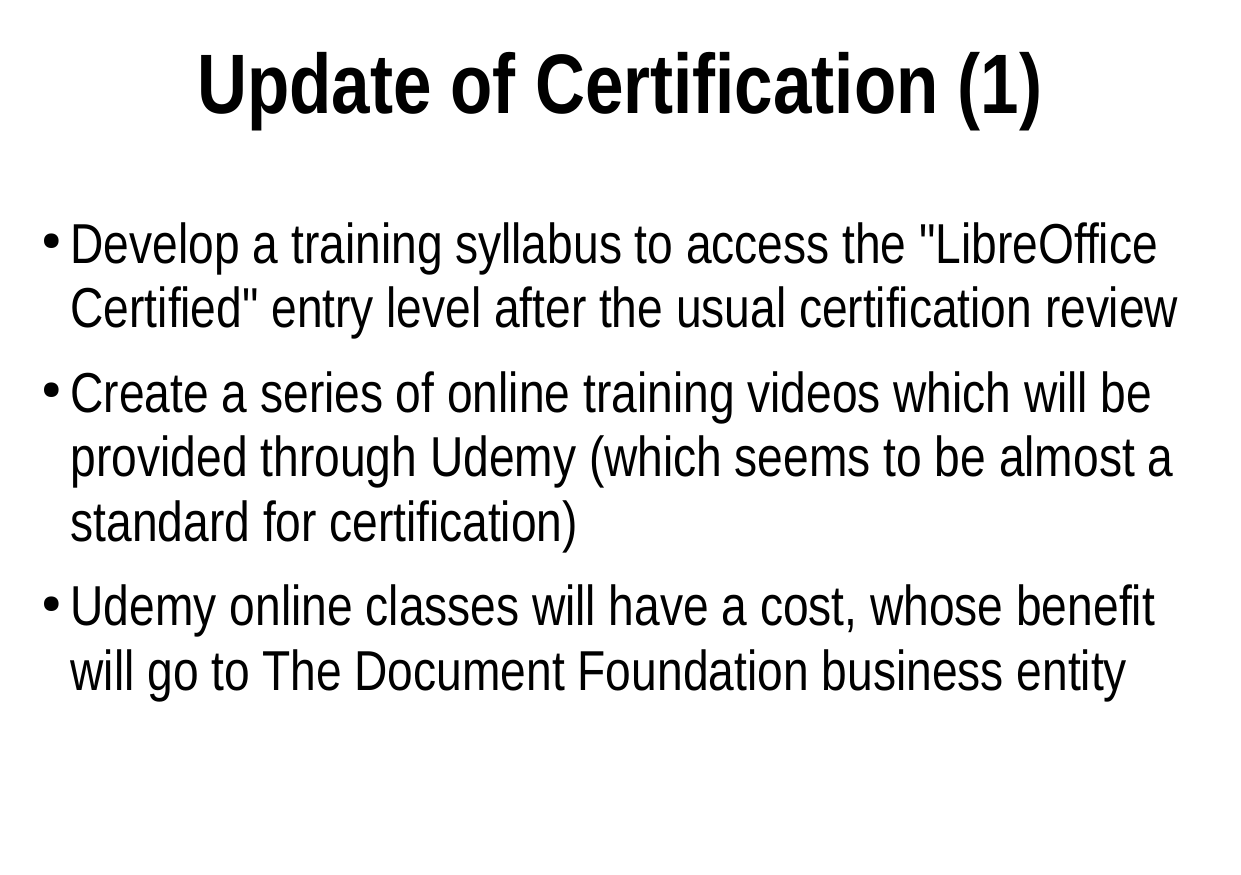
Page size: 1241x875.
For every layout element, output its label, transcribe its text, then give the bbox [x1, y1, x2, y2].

title Update of Certification (1) [11, 12, 1229, 155]
list Develop a training syllabus to access the "LibreOffice Certified" entry level after the usual certification review Create a series of online training videos which will be provided through Udemy (which seems to be almost a standard for certification) Udemy online classes will have a cost, whose benefit will go to The Document Foundation business entity [11, 210, 1229, 863]
